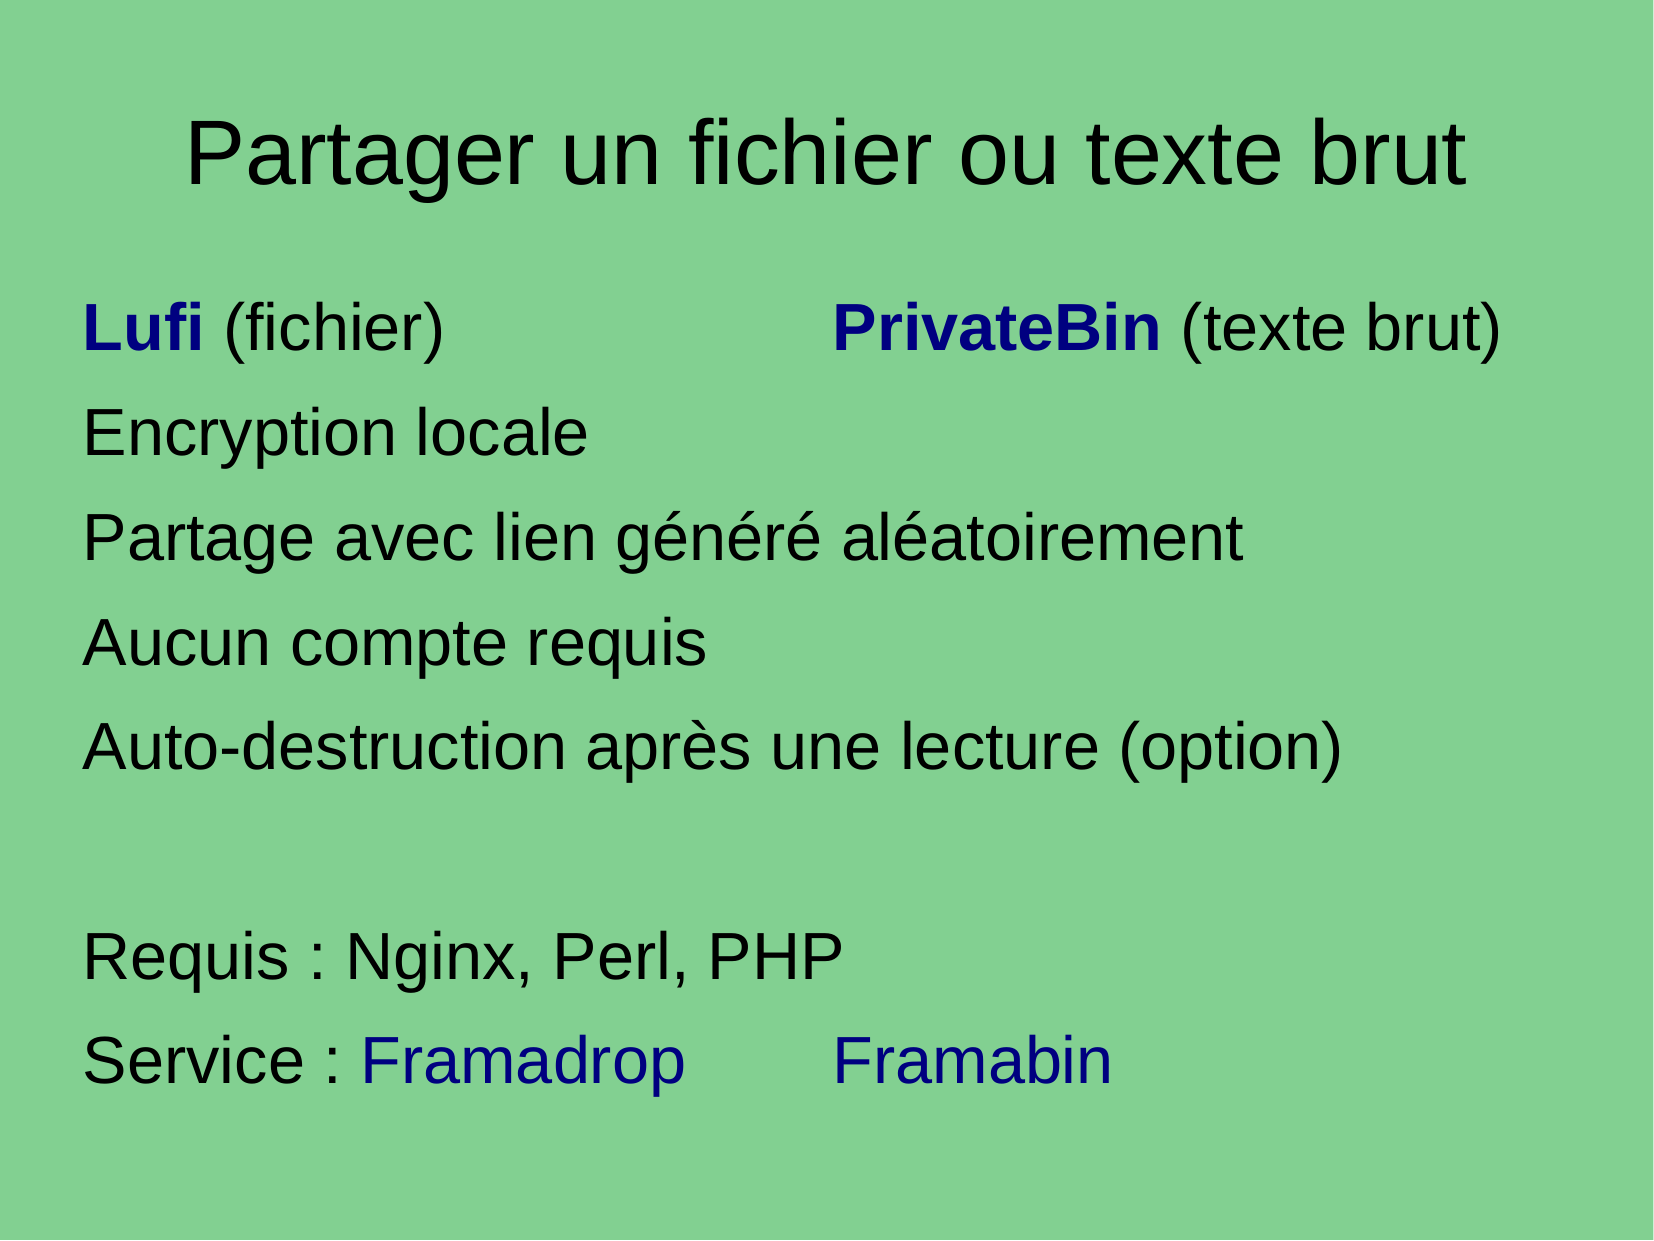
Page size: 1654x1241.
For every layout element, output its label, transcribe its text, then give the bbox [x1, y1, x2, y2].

list Lufi (fichier) PrivateBin (texte brut) Encryption locale Partage avec lien généré aléatoirement Aucun compte requis Auto-destruction après une lecture (option) Requis : Nginx, Perl, PHP Service : Framadrop Framabin [82, 290, 1571, 1186]
title Partager un fichier ou texte brut [82, 49, 1571, 257]
